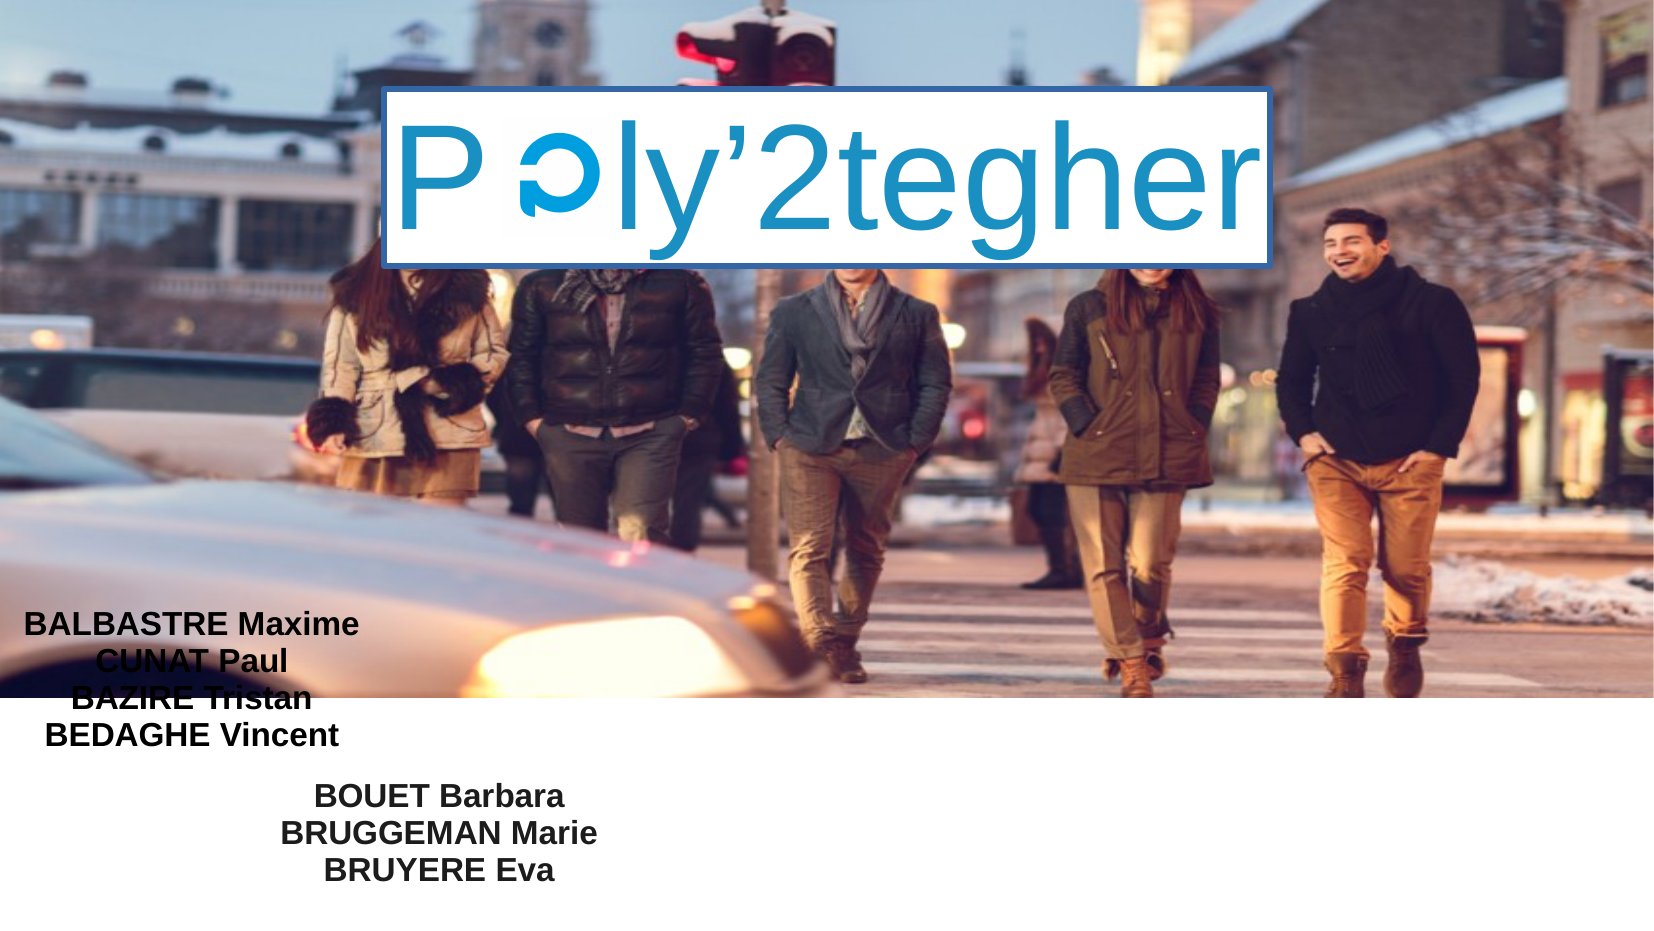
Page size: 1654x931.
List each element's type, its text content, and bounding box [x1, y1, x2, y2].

picture [0, 0, 1654, 698]
text_box P ly’2tegher [383, 88, 1270, 266]
text_box BOUET Barbara BRUGGEMAN Marie BRUYERE Eva [265, 770, 975, 931]
subtitle BALBASTRE Maxime CUNAT Paul BAZIRE Tristan BEDAGHE Vincent [0, 590, 709, 768]
